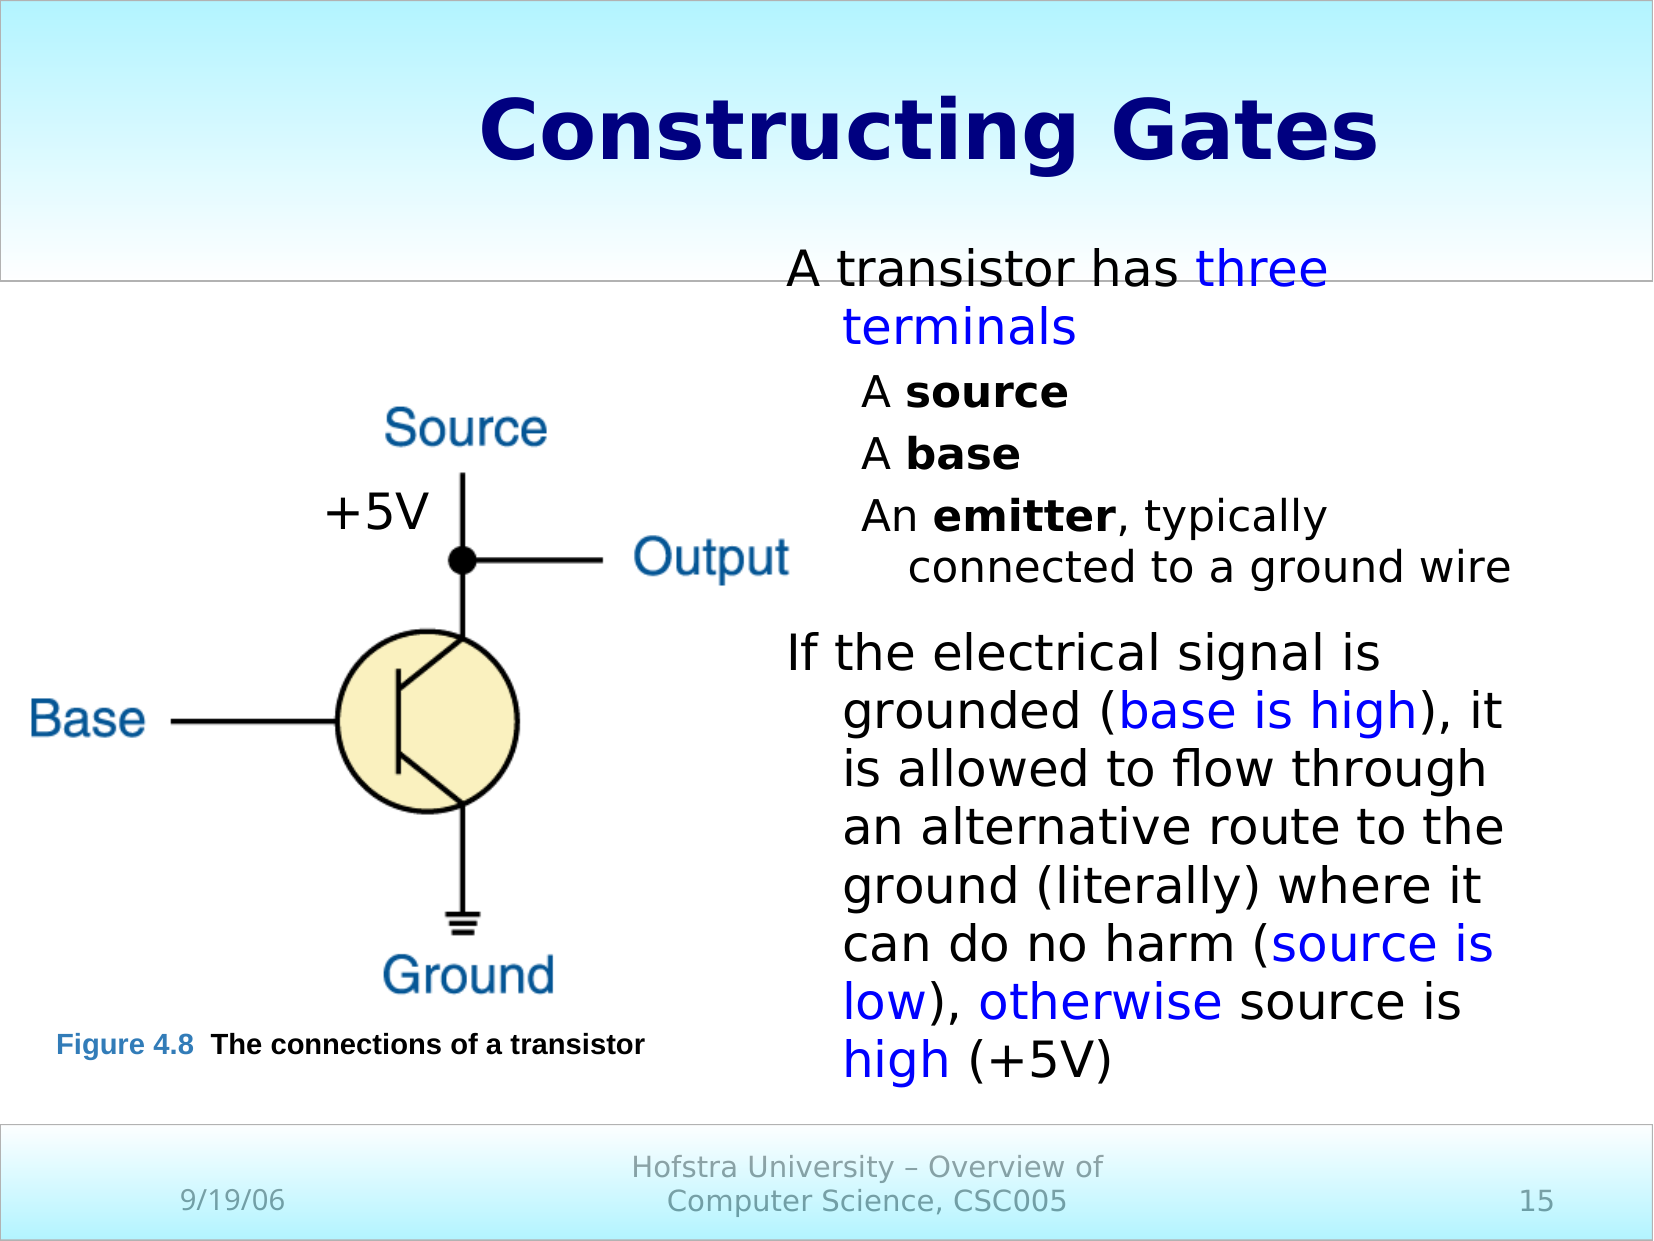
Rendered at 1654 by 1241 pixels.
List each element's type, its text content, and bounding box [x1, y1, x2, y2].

list A transistor has three terminals A source A base An emitter, typically connected to a ground wire If the electrical signal is grounded (base is high), it is allowed to flow through an alternative route to the ground (literally) where it can do no harm (source is low), otherwise source is high (+5V) [771, 232, 1571, 1139]
text_box +5V [307, 475, 446, 549]
picture [13, 385, 771, 1025]
text_box Figure 4.8 The connections of a transistor [41, 1019, 661, 1069]
title Constructing Gates [247, 27, 1612, 235]
